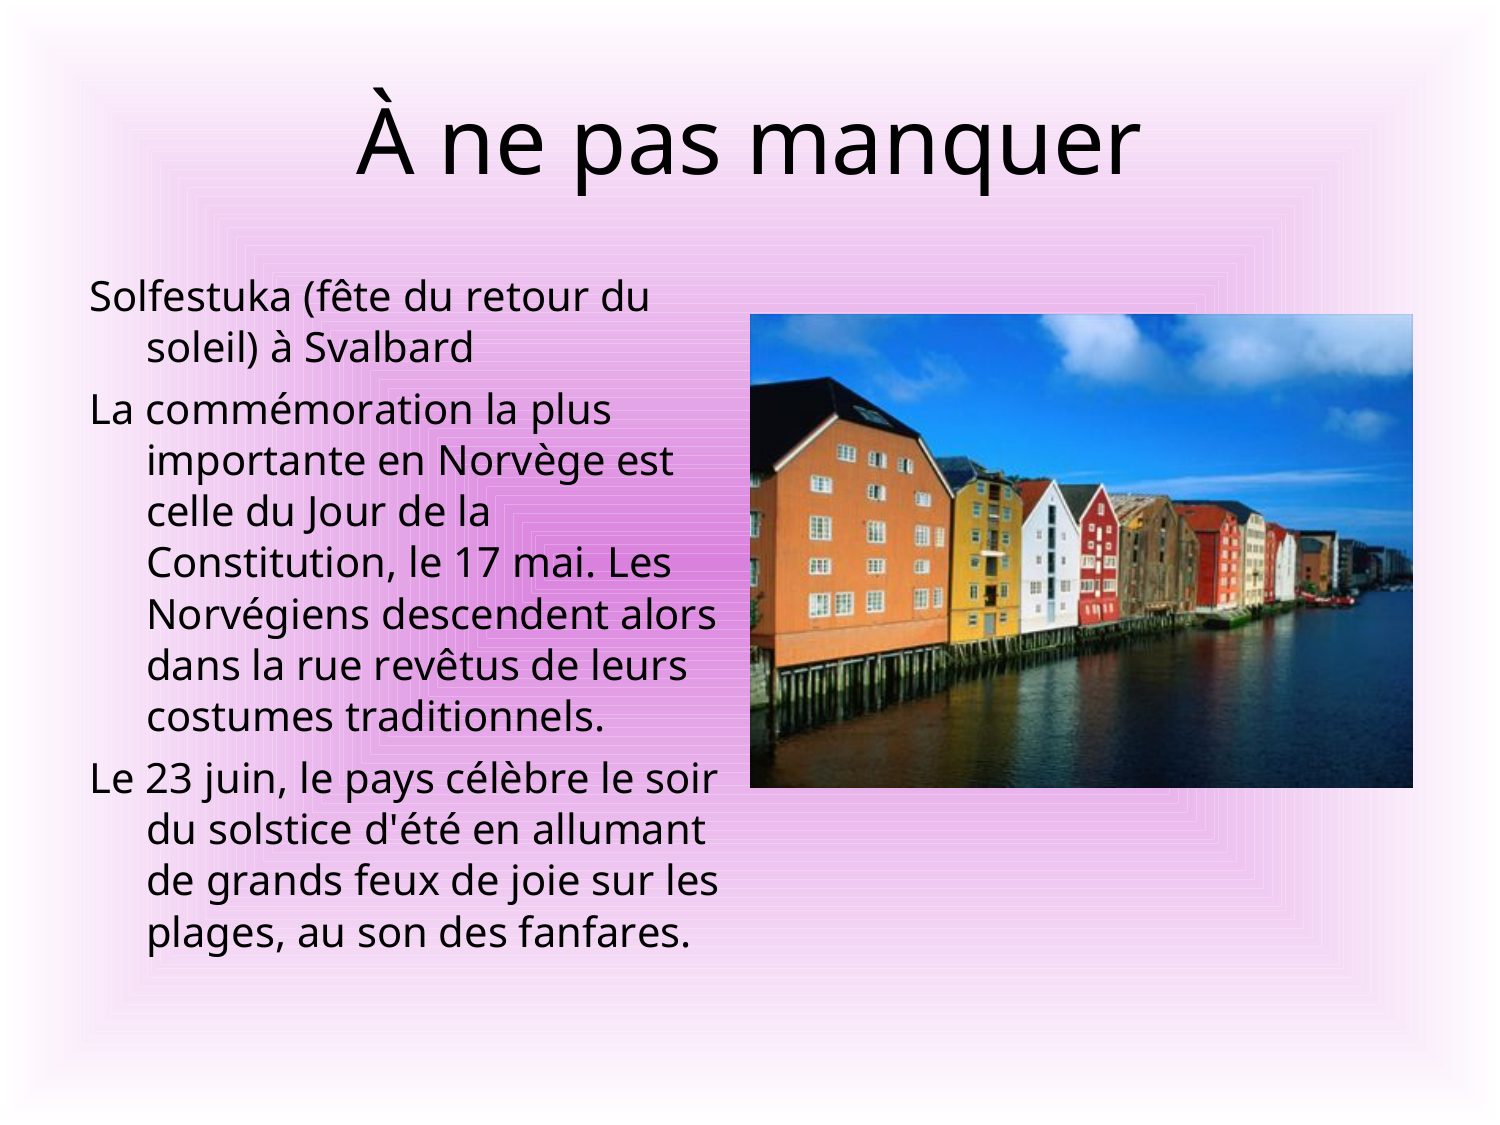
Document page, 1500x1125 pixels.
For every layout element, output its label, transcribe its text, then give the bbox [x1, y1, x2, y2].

picture [750, 314, 1413, 788]
list Solfestuka (fête du retour du soleil) à Svalbard La commémoration la plus importante en Norvège est celle du Jour de la Constitution, le 17 mai. Les Norvégiens descendent alors dans la rue revêtus de leurs costumes traditionnels. Le 23 juin, le pays célèbre le soir du solstice d'été en allumant de grands feux de joie sur les plages, au son des fanfares. [75, 262, 738, 1006]
title À ne pas manquer [75, 45, 1426, 233]
